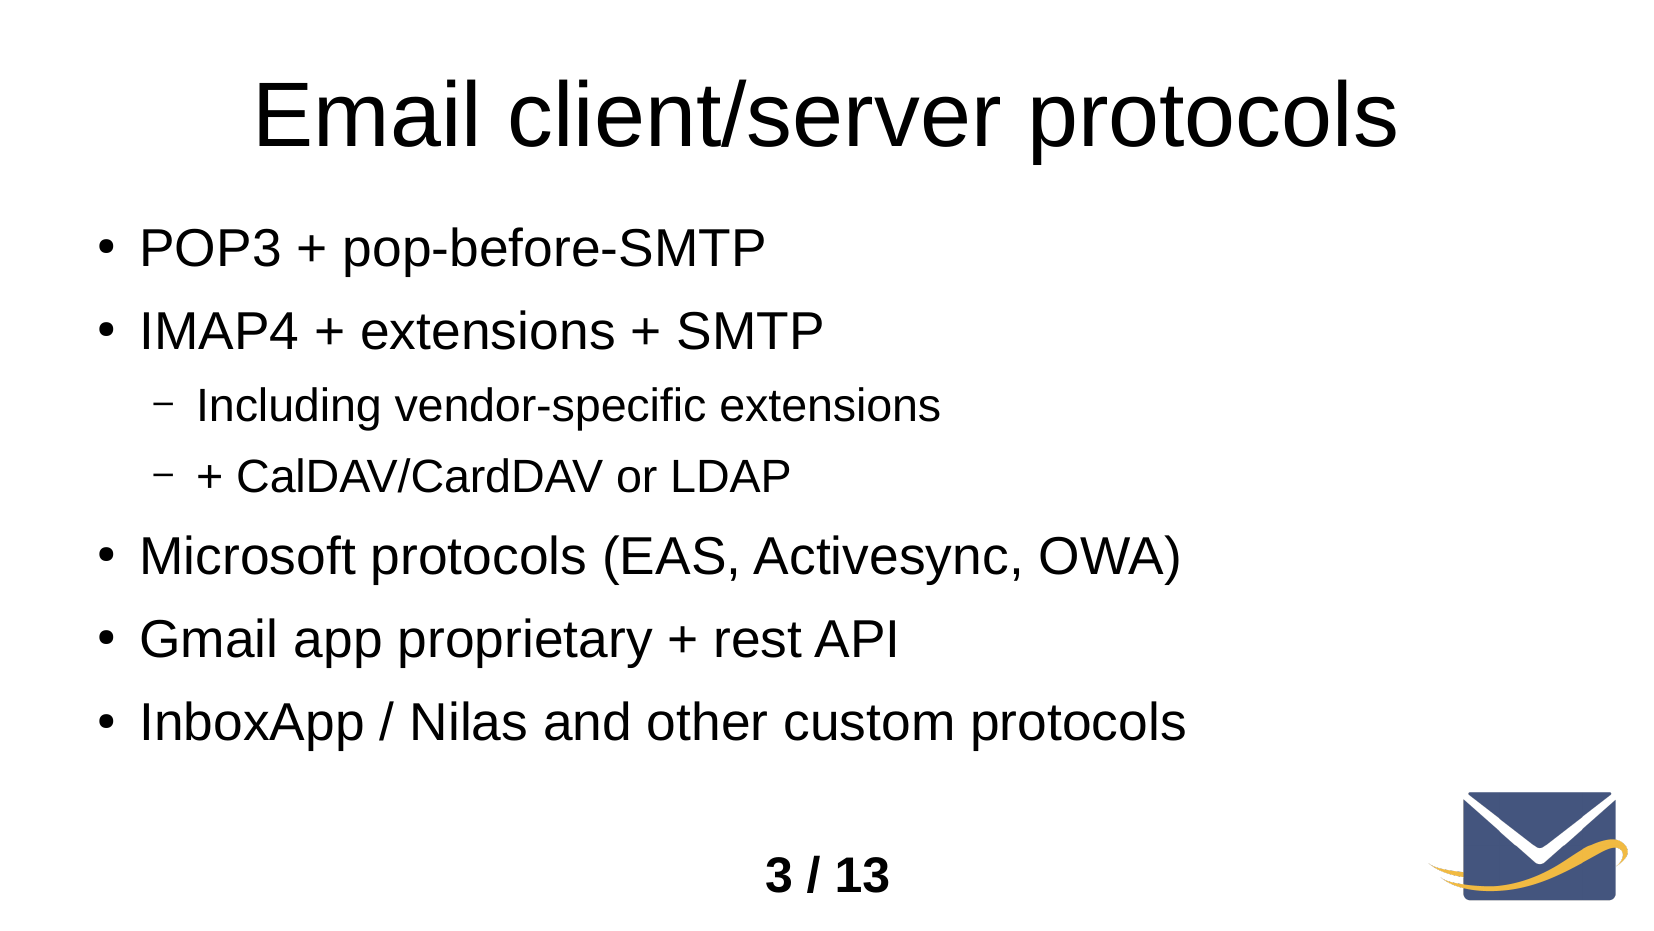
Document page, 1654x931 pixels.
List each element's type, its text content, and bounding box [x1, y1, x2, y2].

title Email client/server protocols [82, 37, 1571, 193]
list POP3 + pop-before-SMTP IMAP4 + extensions + SMTP Including vendor-specific extensions + CalDAV/CardDAV or LDAP Microsoft protocols (EAS, Activesync, OWA) Gmail app proprietary + rest API InboxApp / Nilas and other custom protocols [82, 217, 1571, 758]
picture [1417, 746, 1654, 931]
